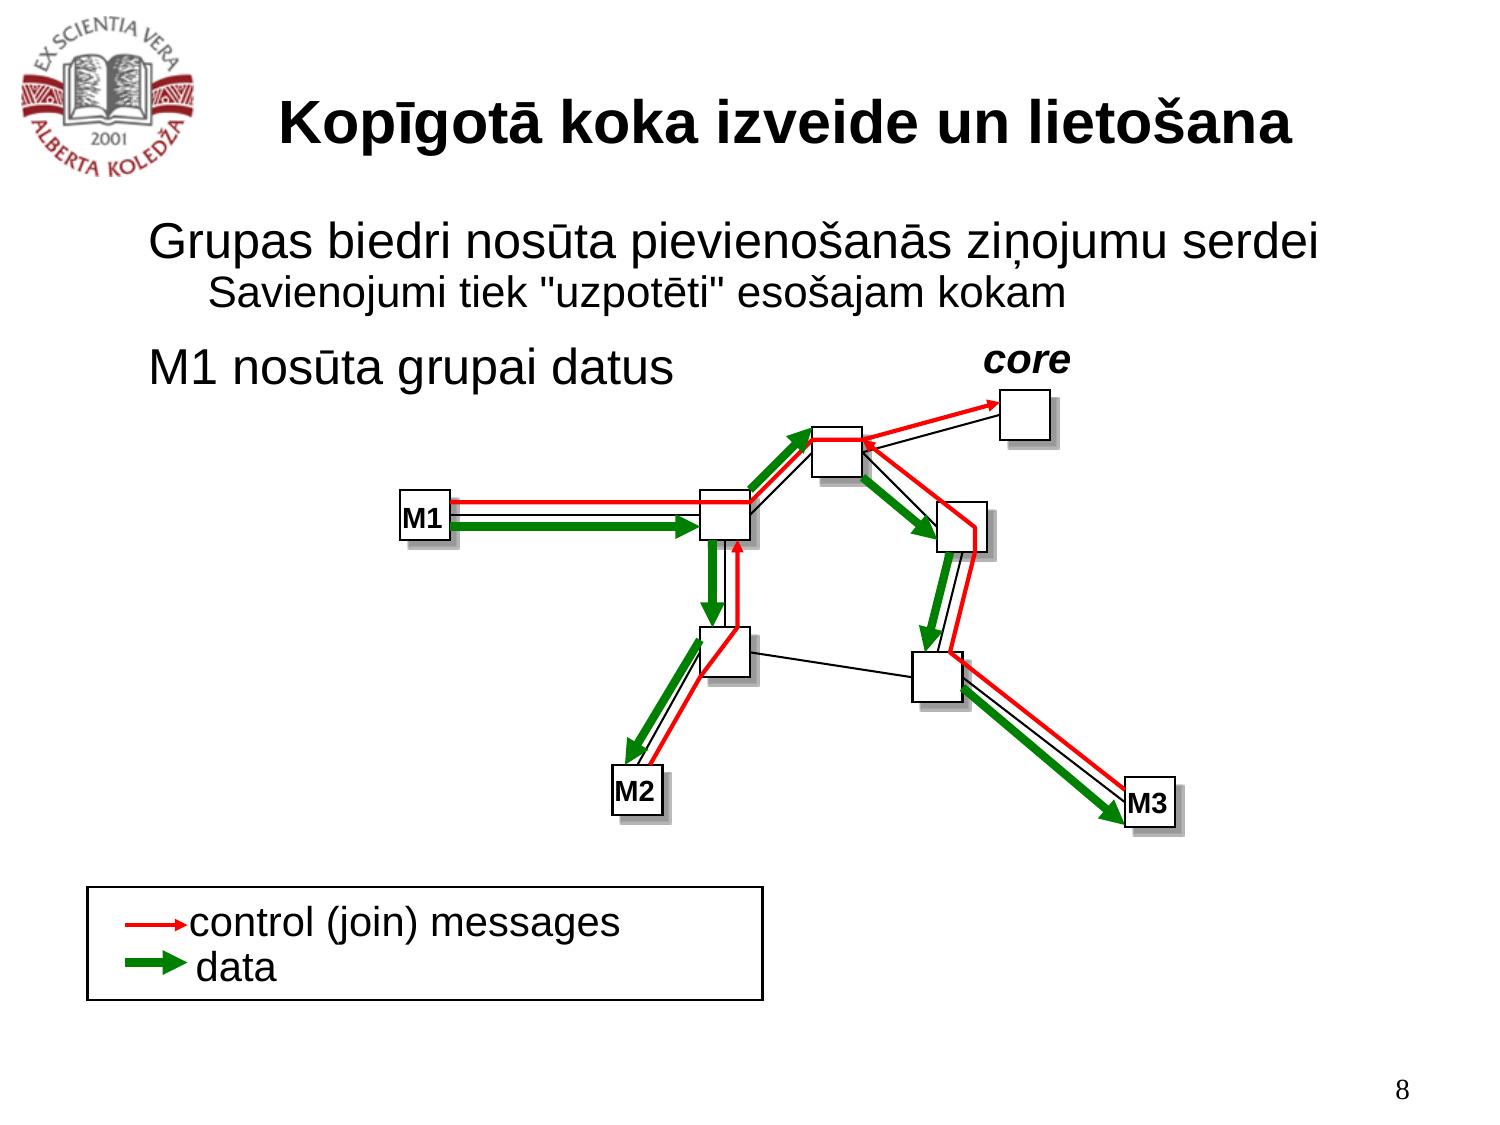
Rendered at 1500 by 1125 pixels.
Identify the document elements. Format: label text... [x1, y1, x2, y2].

text_box M1 [386, 491, 458, 542]
text_box [699, 627, 734, 673]
picture [21, 16, 194, 177]
text_box [812, 427, 863, 437]
text_box [999, 390, 1050, 440]
text_box [912, 652, 963, 703]
text_box control (join) messages [174, 888, 637, 953]
title Kopīgotā koka izveide un lietošana [49, 62, 1500, 175]
text_box [937, 502, 972, 553]
text_box M3 [1112, 777, 1183, 827]
list Grupas biedri nosūta pievienošanās ziņojumu serdei Savienojumi tiek "uzpotēti" esošajam kokam M1 nosūta grupai datus [74, 212, 1463, 405]
text_box [703, 627, 750, 678]
text_box [948, 502, 988, 553]
text_box [699, 489, 750, 500]
text_box <skaitlis> [1112, 1062, 1426, 1125]
text_box core [968, 324, 1087, 390]
text_box [955, 652, 963, 659]
text_box [699, 505, 750, 540]
text_box [812, 442, 863, 478]
text_box data [180, 932, 292, 998]
text_box M2 [599, 765, 670, 815]
